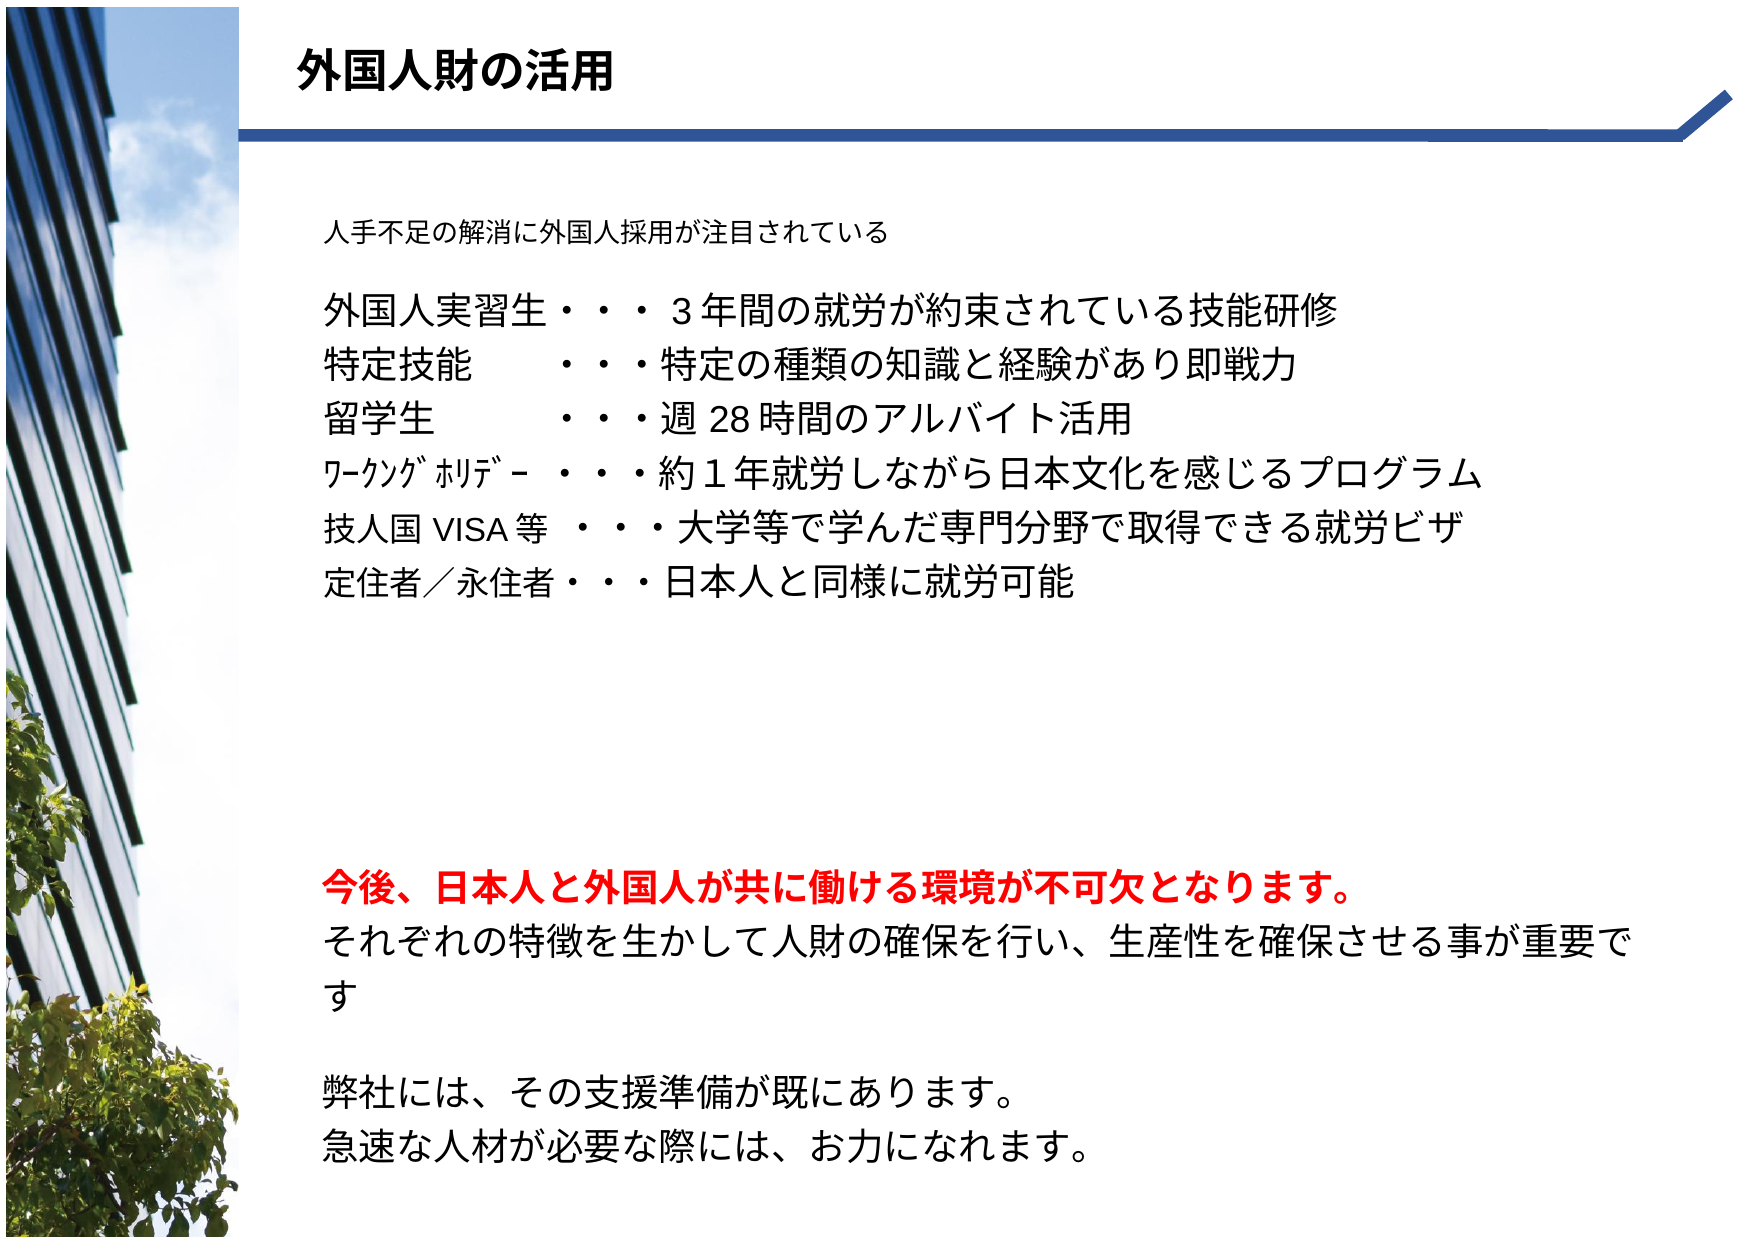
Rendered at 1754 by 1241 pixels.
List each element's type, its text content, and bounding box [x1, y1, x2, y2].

text_box 人手不足の解消に外国人採用が注目されている 外国人実習生・・・3年間の就労が約束されている技能研修 特定技能 ・・・特定の種類の知識と経験があり即戦力 留学生 ・・・週28時間のアルバイト活用 ﾜｰｸﾝｸﾞﾎﾘﾃﾞｰ ・・・約１年就労しながら日本文化を感じるプログラム 技人国VISA等 ・・・大学等で学んだ専門分野で取得できる就労ビザ 定住者／永住者・・・日本人と同様に就労可能 [308, 204, 1674, 784]
text_box 外国人財の活用 [250, 15, 1654, 124]
picture [6, 7, 239, 1237]
text_box 今後、日本人と外国人が共に働ける環境が不可欠となります。 それぞれの特徴を生かして人財の確保を行い、生産性を確保させる事が重要です 弊社には、その支援準備が既にあります。 急速な人材が必要な際には、お力になれます。 [306, 850, 1673, 1225]
